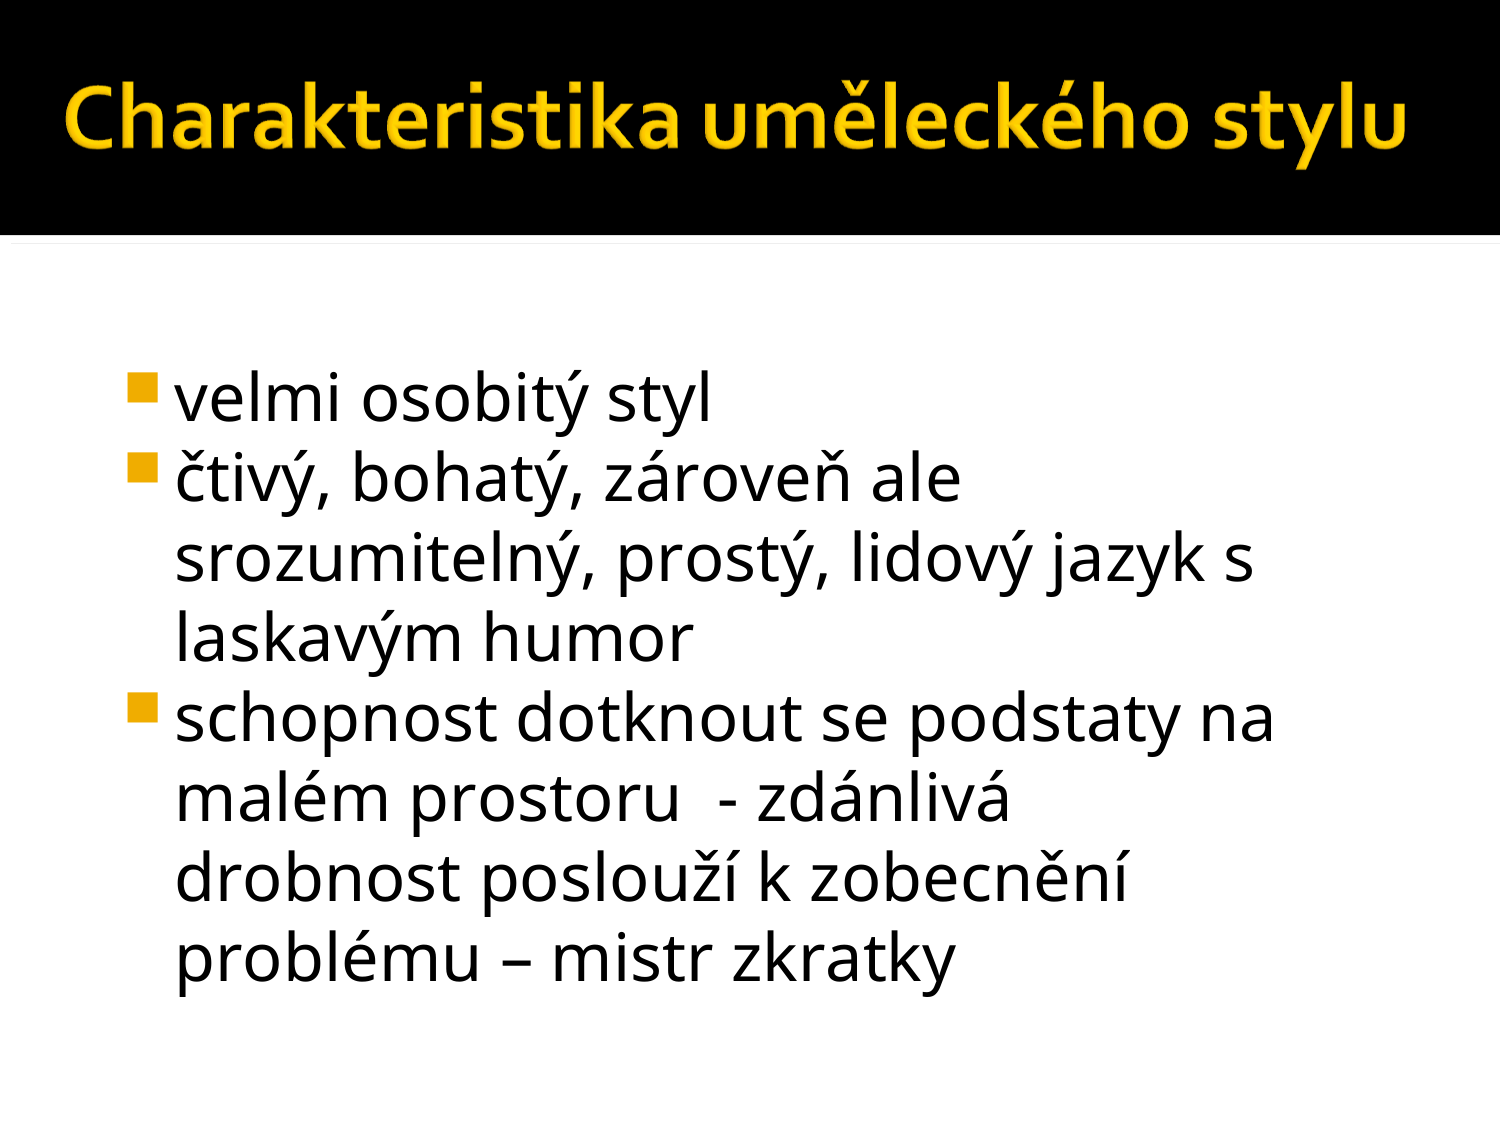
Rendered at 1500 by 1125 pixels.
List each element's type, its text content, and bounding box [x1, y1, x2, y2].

text_box [3, 21, 1469, 213]
list velmi osobitý styl čtivý, bohatý, zároveň ale srozumitelný, prostý, lidový jazyk s laskavým humor schopnost dotknout se podstaty na malém prostoru - zdánlivá drobnost poslouží k zobecnění problému – mistr zkratky [93, 339, 1319, 1044]
